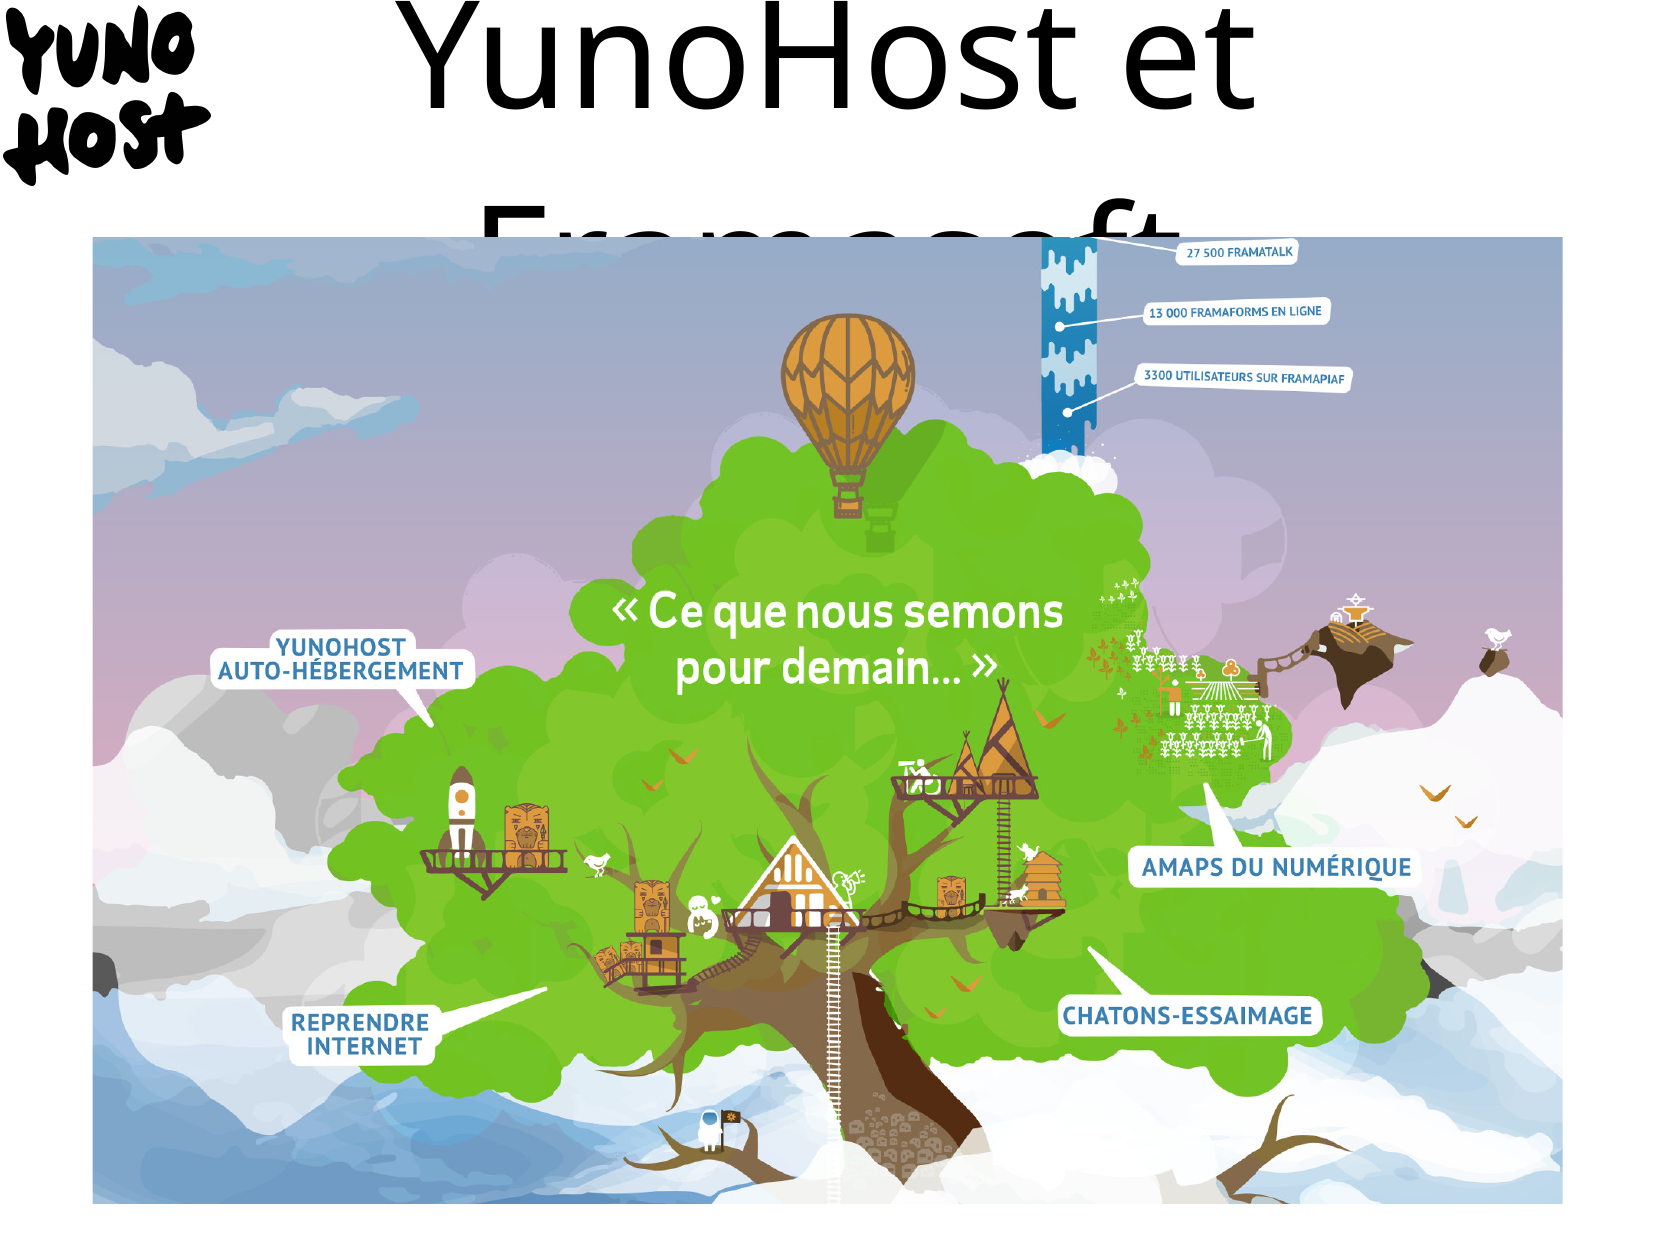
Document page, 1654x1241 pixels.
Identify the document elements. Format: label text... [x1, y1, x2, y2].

picture [3, 5, 211, 186]
picture [92, 237, 1563, 1204]
title YunoHost et Framasoft [82, 49, 1571, 257]
